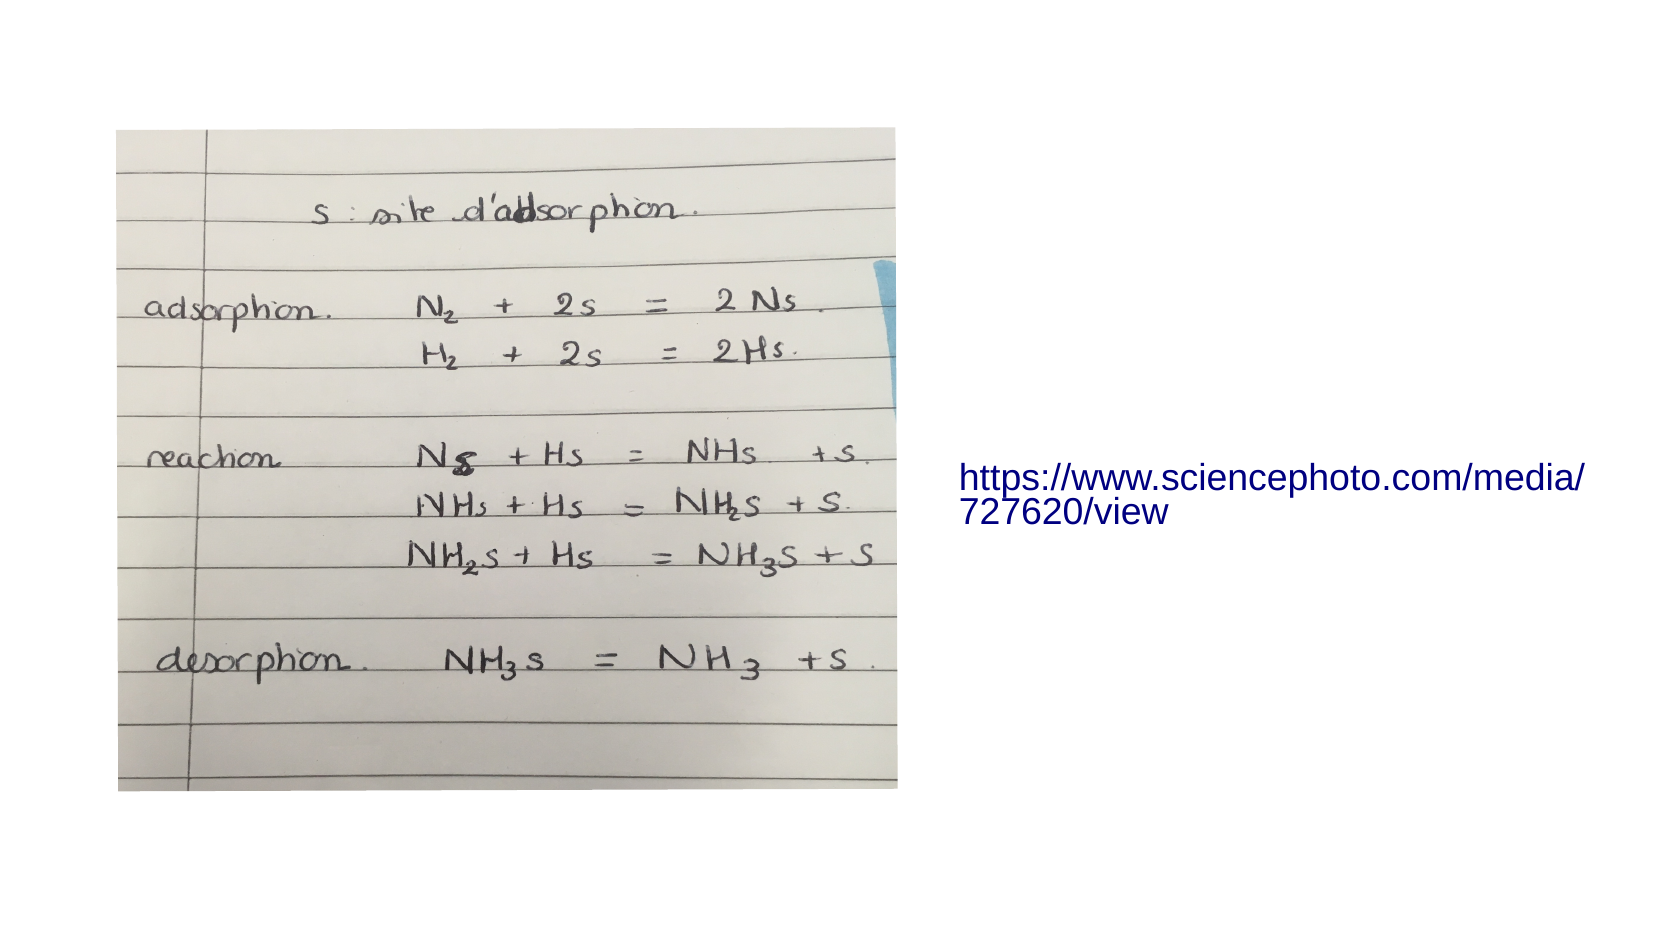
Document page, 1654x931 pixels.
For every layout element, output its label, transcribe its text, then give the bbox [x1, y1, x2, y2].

picture [115, 127, 898, 792]
text_box https://www.sciencephoto.com/media/727620/view [944, 448, 1607, 519]
